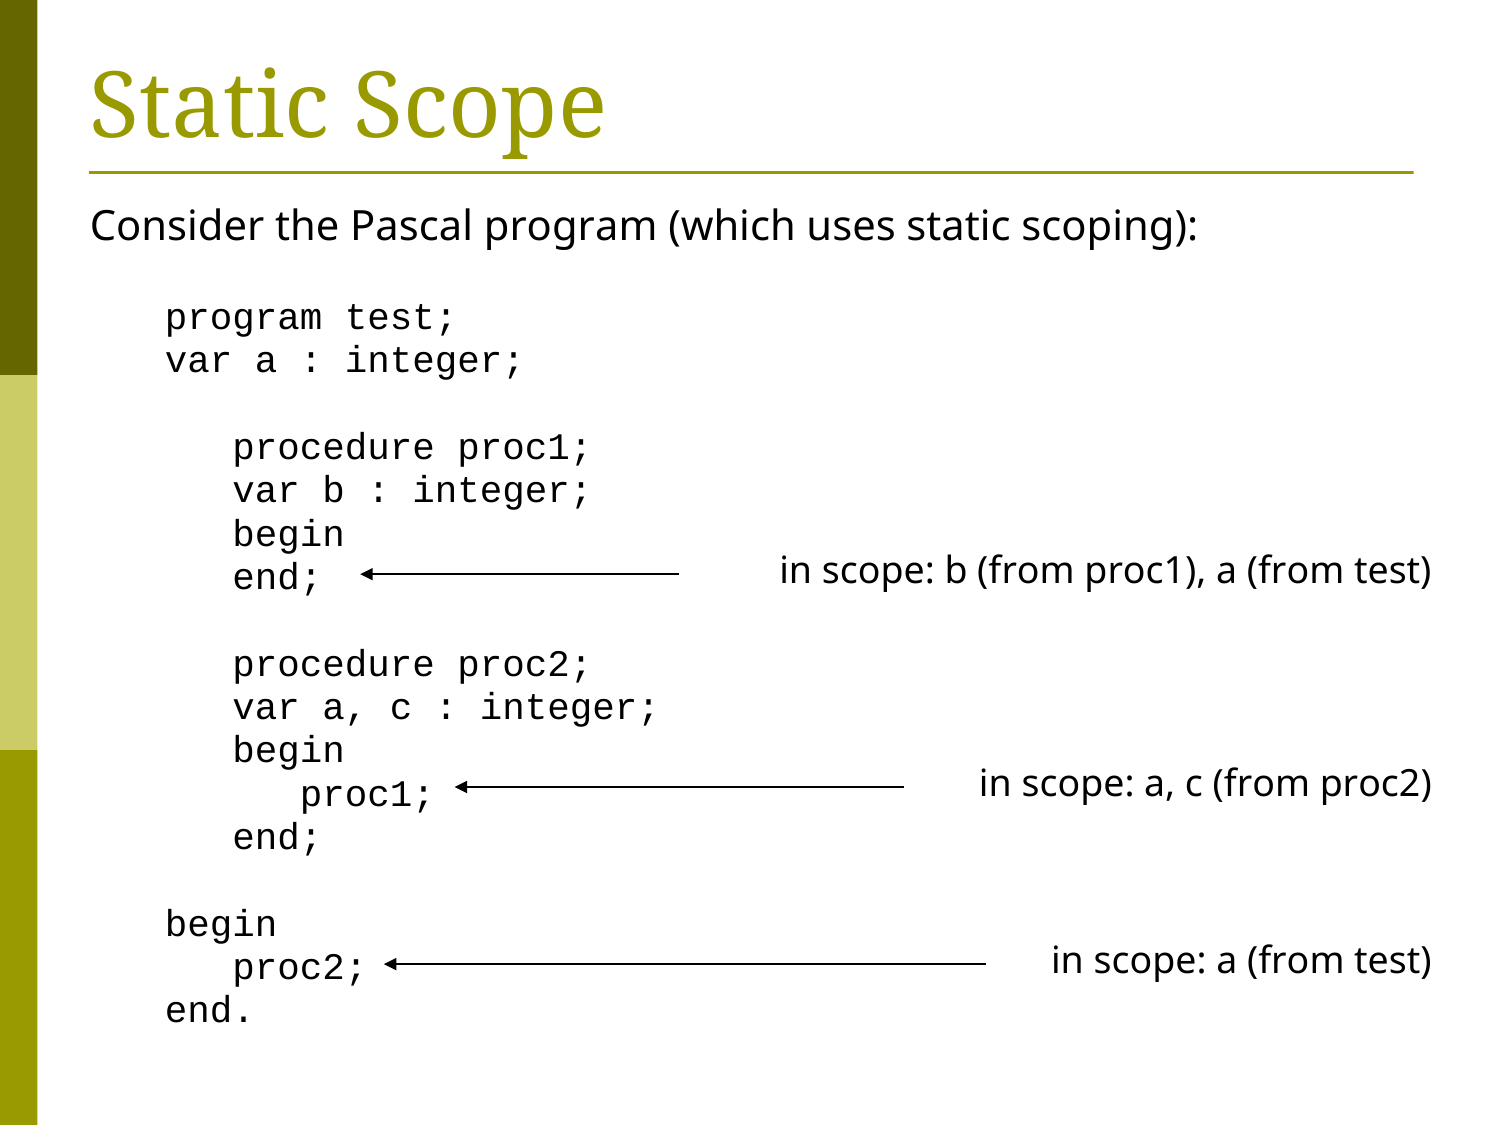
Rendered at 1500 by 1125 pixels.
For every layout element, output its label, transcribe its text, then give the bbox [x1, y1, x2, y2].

text_box in scope: b (from proc1), a (from test) [679, 538, 1447, 600]
title Static Scope [75, 45, 1426, 173]
text_box in scope: a, c (from proc2) [631, 751, 1447, 812]
list Consider the Pascal program (which uses static scoping): program test; var a : integer; procedure proc1; var b : integer; begin end; procedure proc2; var a, c : integer; begin proc1; end; begin proc2; end. [75, 196, 1426, 1083]
text_box in scope: a (from test) [986, 928, 1447, 990]
